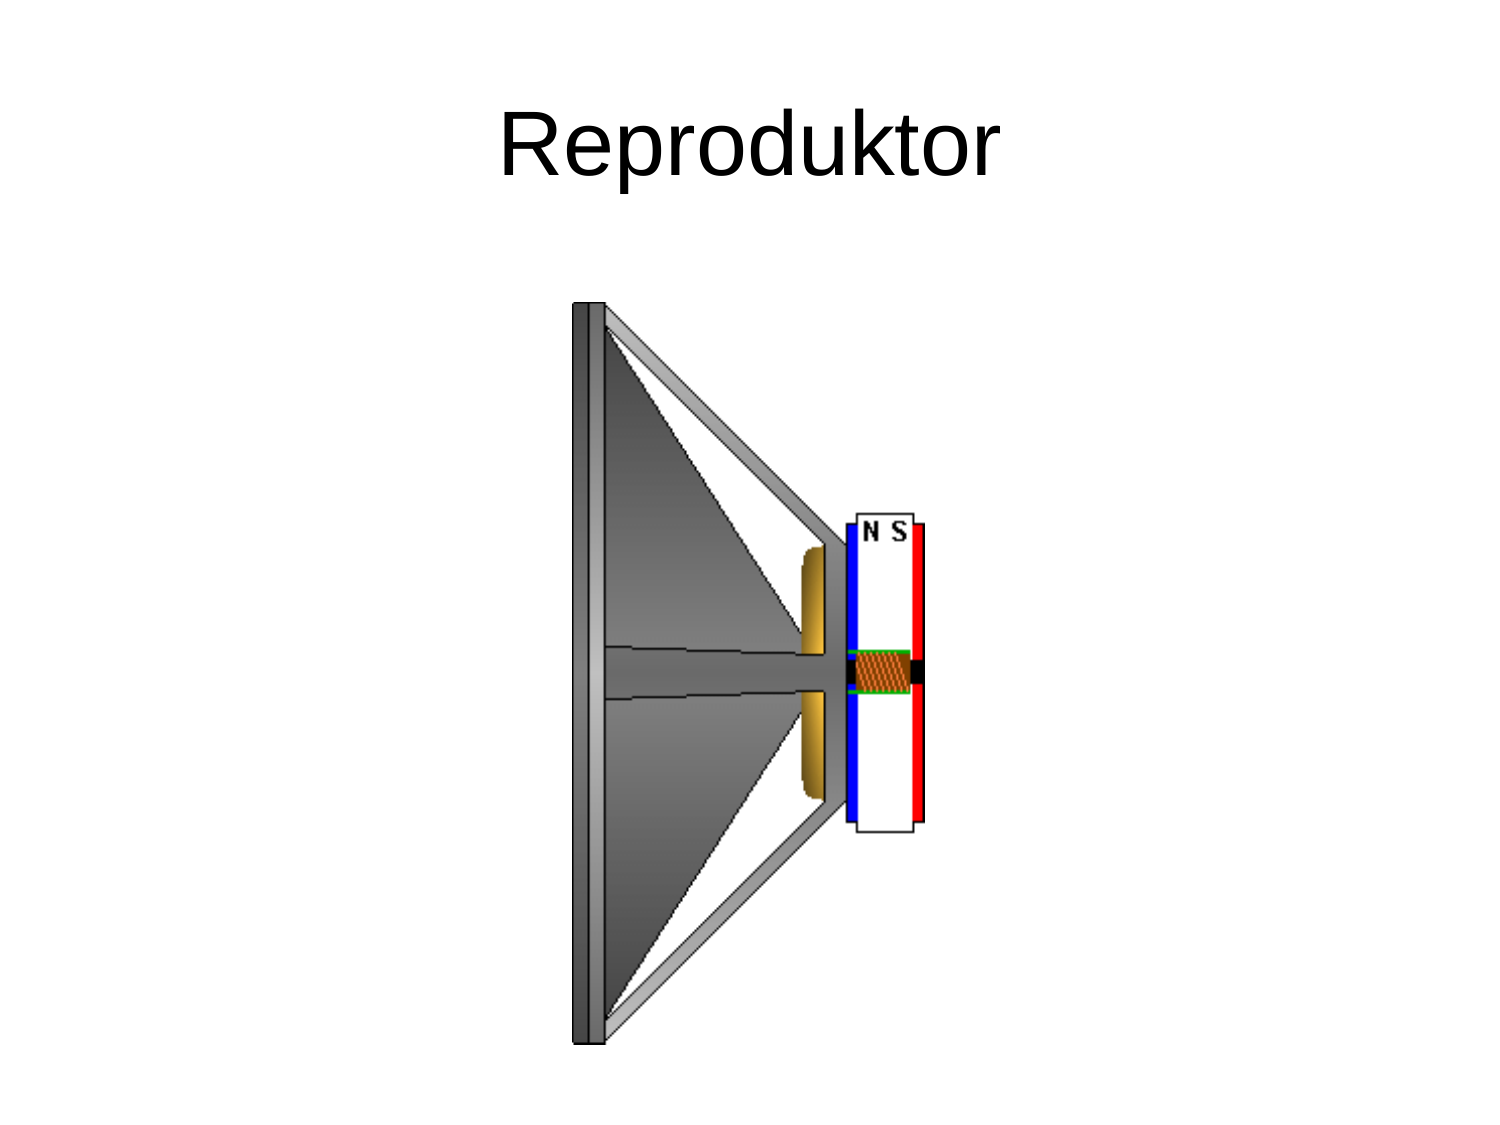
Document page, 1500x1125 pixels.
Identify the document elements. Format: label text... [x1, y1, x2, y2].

title Reproduktor [75, 45, 1426, 233]
picture [572, 302, 925, 1046]
